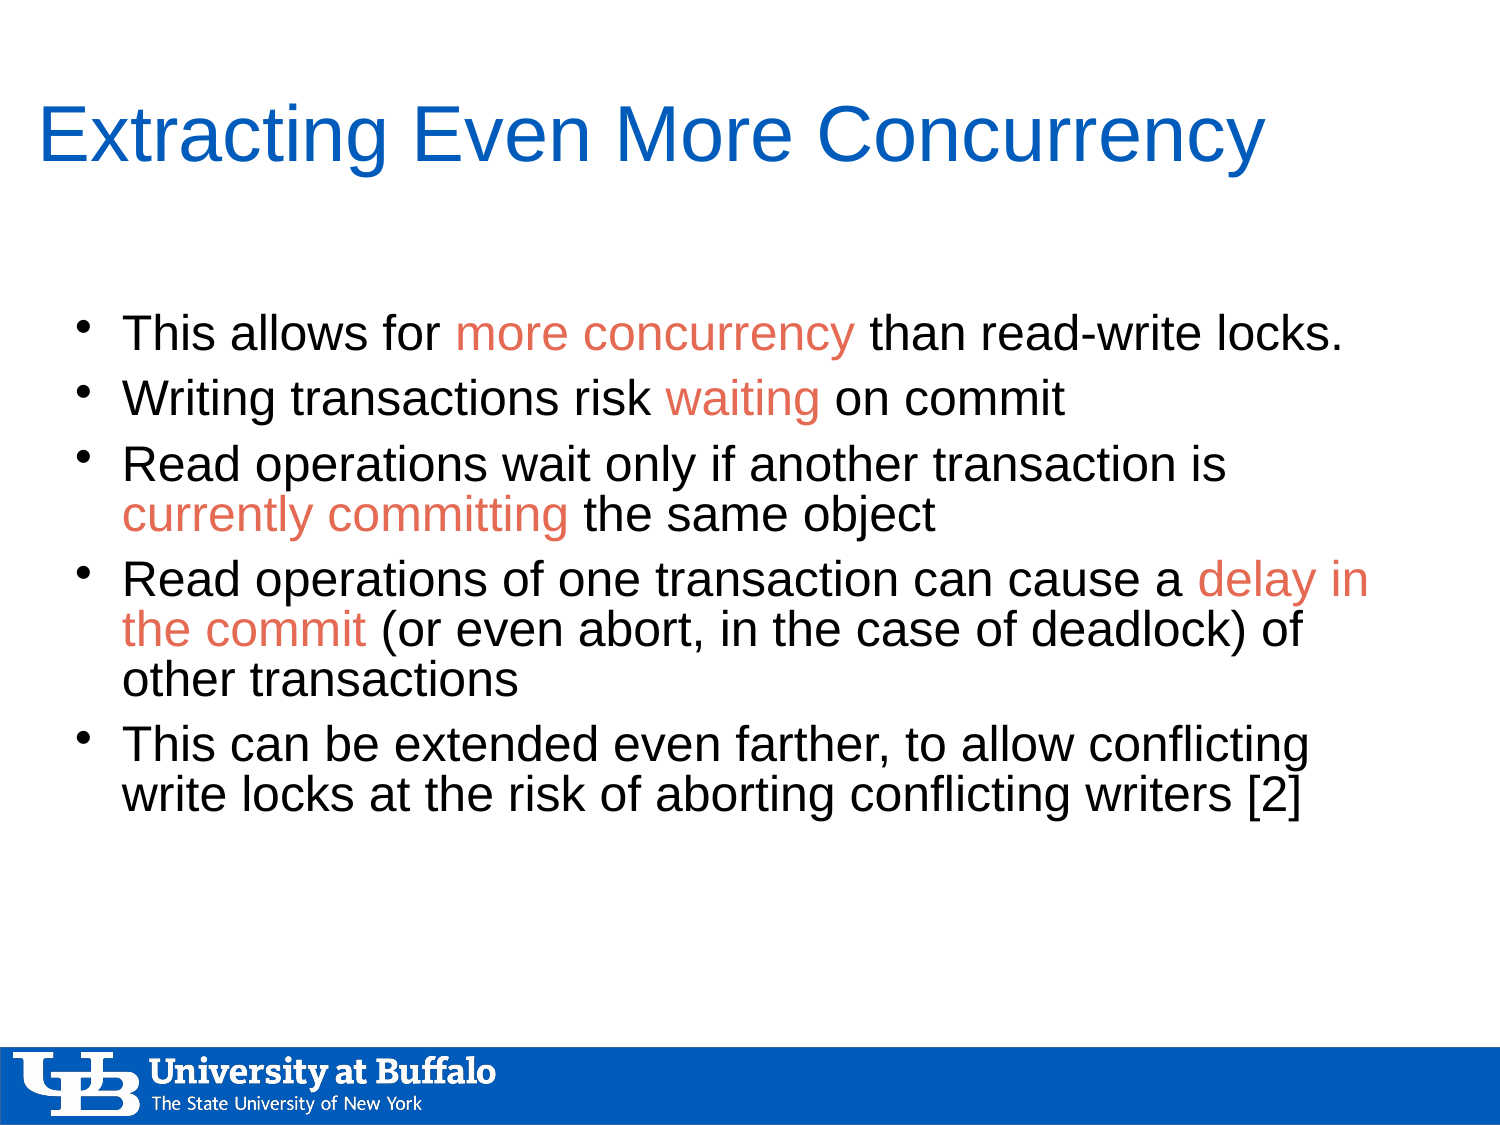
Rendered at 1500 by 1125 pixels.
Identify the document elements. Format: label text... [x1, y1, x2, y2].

subtitle This allows for more concurrency than read-write locks. Writing transactions risk waiting on commit Read operations wait only if another transaction is currently committing the same object Read operations of one transaction can cause a delay in the commit (or even abort, in the case of deadlock) of other transactions This can be extended even farther, to allow conflicting write locks at the risk of aborting conflicting writers [2] [75, 263, 1425, 916]
picture [13, 1052, 496, 1116]
title Extracting Even More Concurrency [37, 40, 1388, 228]
